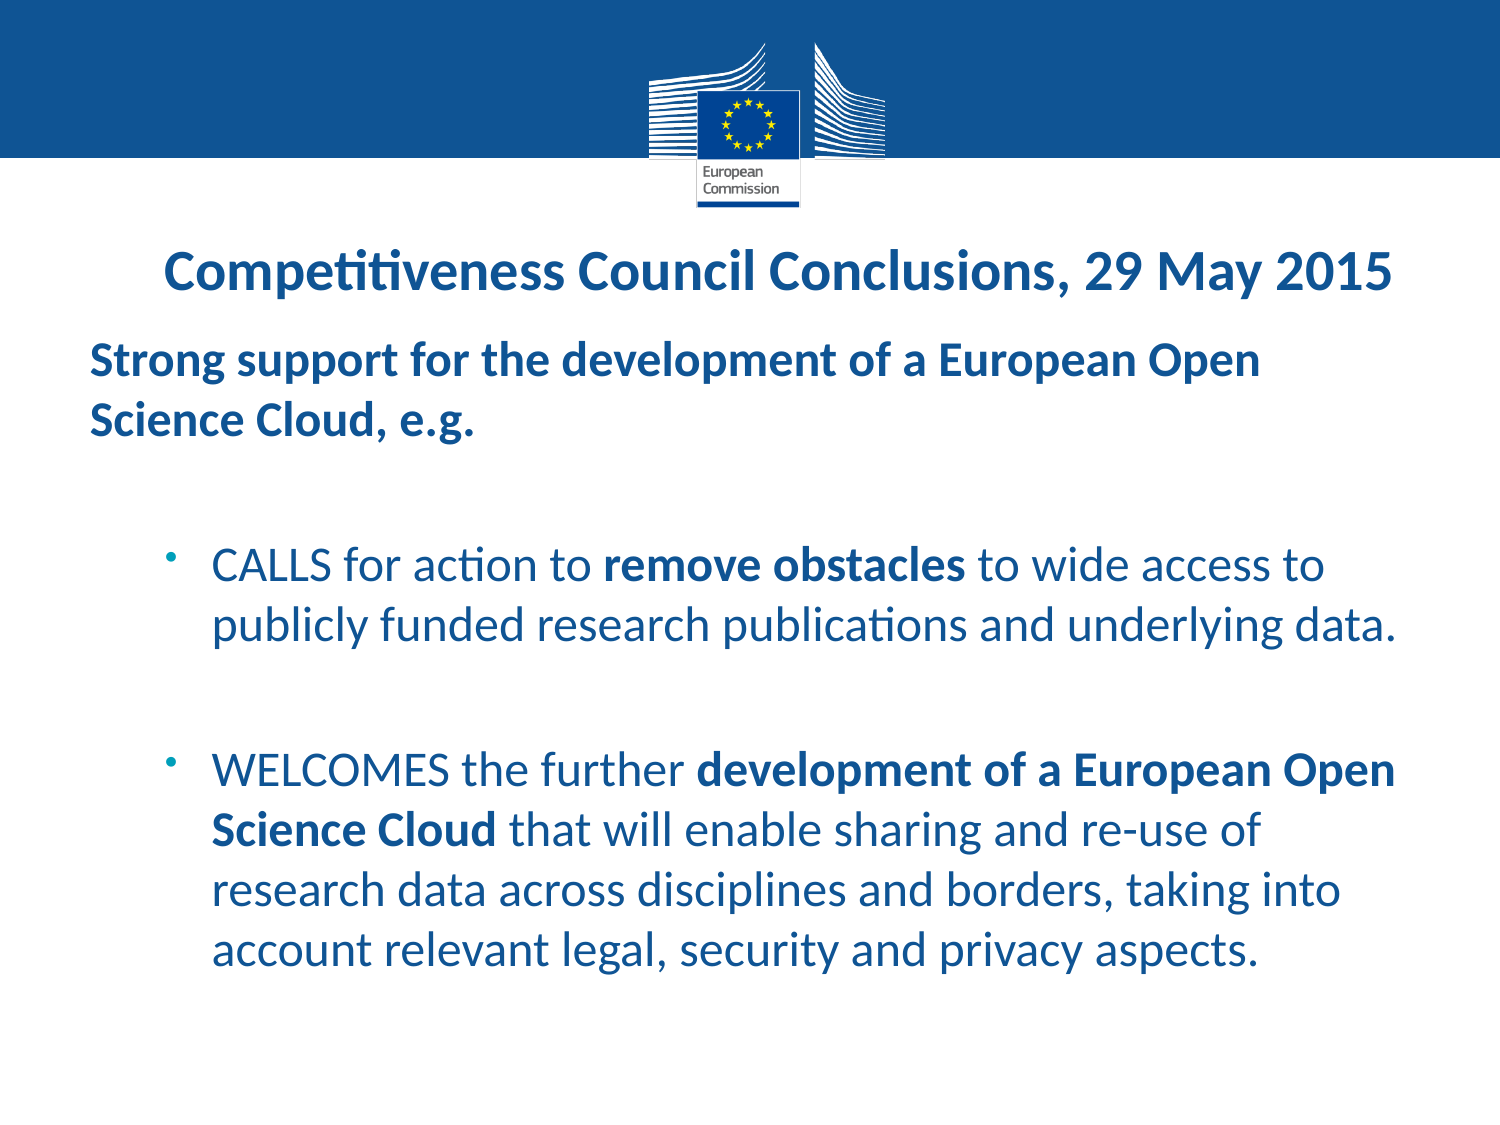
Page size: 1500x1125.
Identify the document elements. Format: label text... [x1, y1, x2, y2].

title Competitiveness Council Conclusions, 29 May 2015 [0, 224, 1500, 379]
list Strong support for the development of a European Open Science Cloud, e.g. CALLS for action to remove obstacles to wide access to publicly funded research publications and underlying data. WELCOMES the further development of a European Open Science Cloud that will enable sharing and re-use of research data across disciplines and borders, taking into account relevant legal, security and privacy aspects. [75, 318, 1438, 1075]
picture [649, 42, 885, 208]
